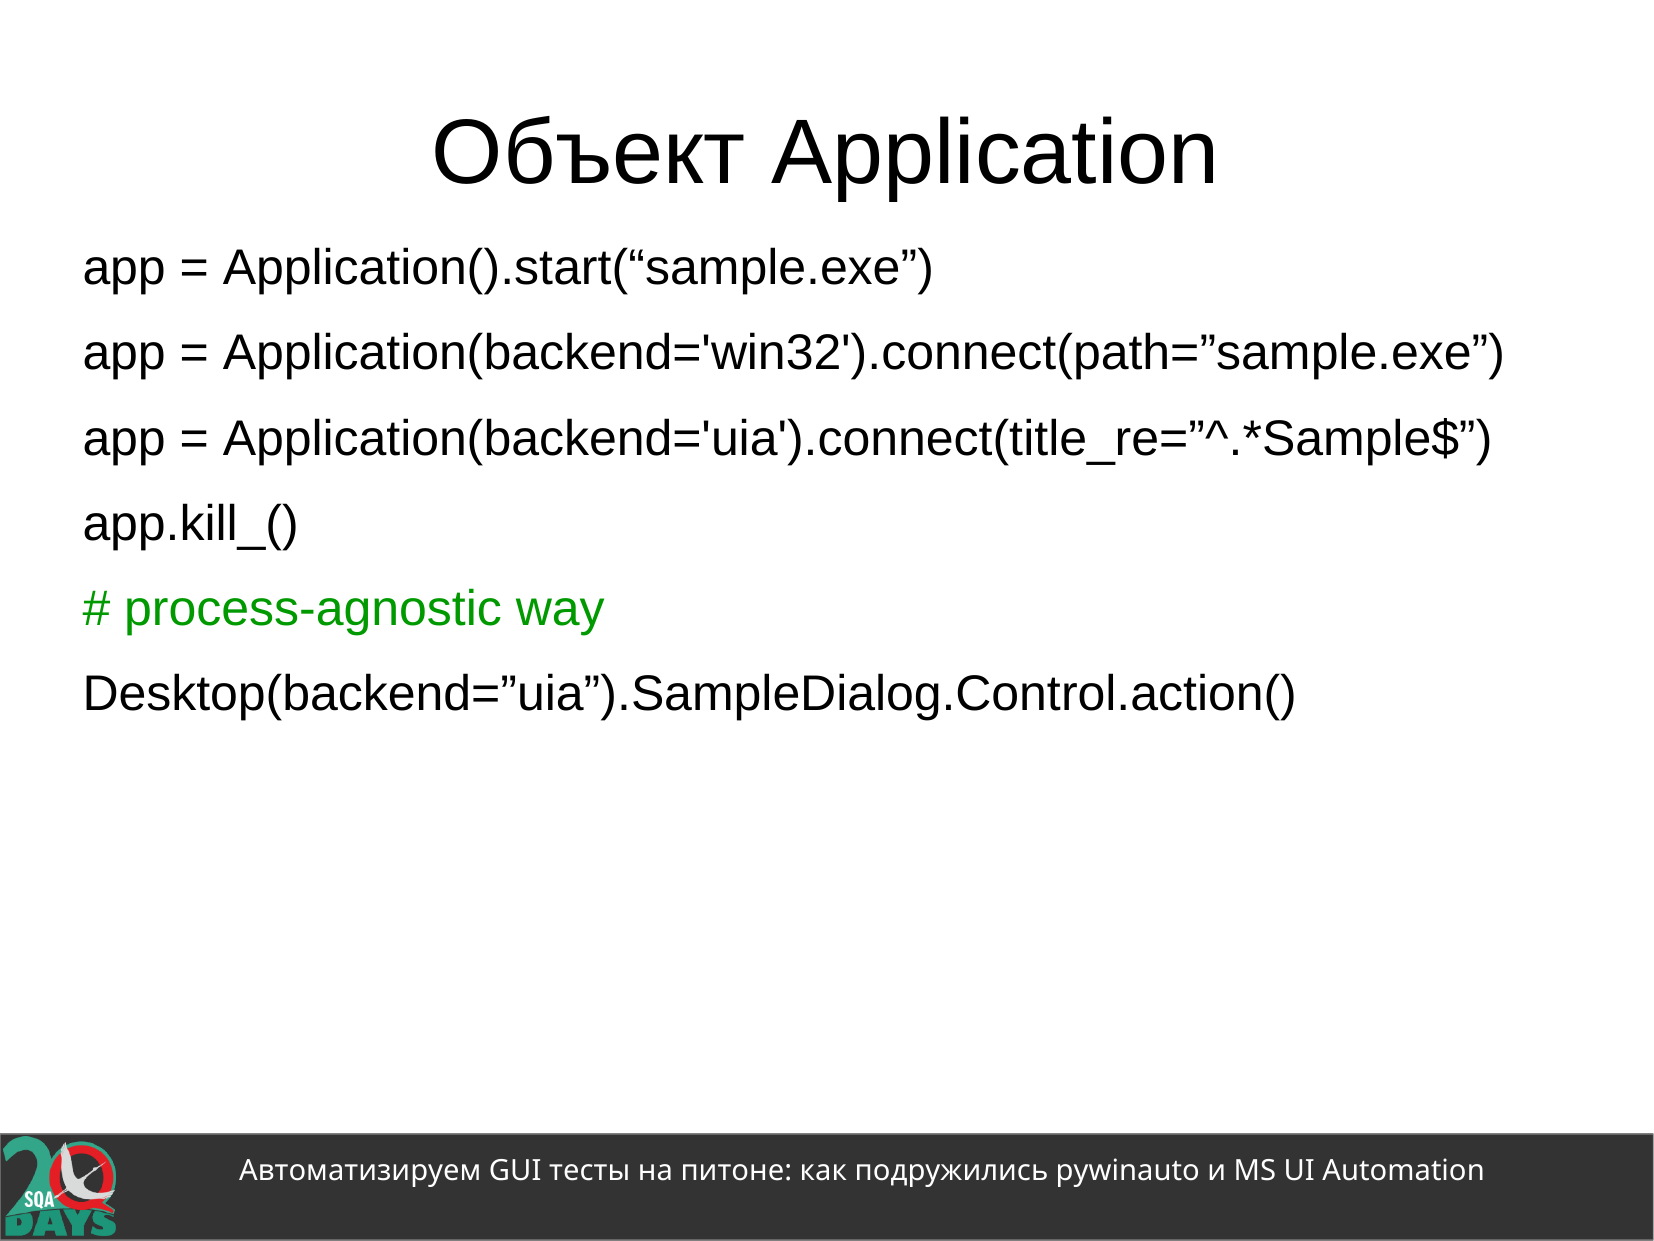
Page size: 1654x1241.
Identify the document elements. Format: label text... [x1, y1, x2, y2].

text_box Автоматизируем GUI тесты на питоне: как подружились pywinauto и MS UI Automation [224, 1145, 1607, 1229]
subtitle app = Application().start(“sample.exe”) app = Application(backend='win32').connect(path=”sample.exe”) app = Application(backend='uia').connect(title_re=”^.*Sample$”) app.kill_() # process-agnostic way Desktop(backend=”uia”).SampleDialog.Control.action() [82, 240, 1571, 1059]
picture [3, 1136, 116, 1236]
title Объект Application [82, 49, 1571, 240]
text_box [0, 1133, 1654, 1241]
